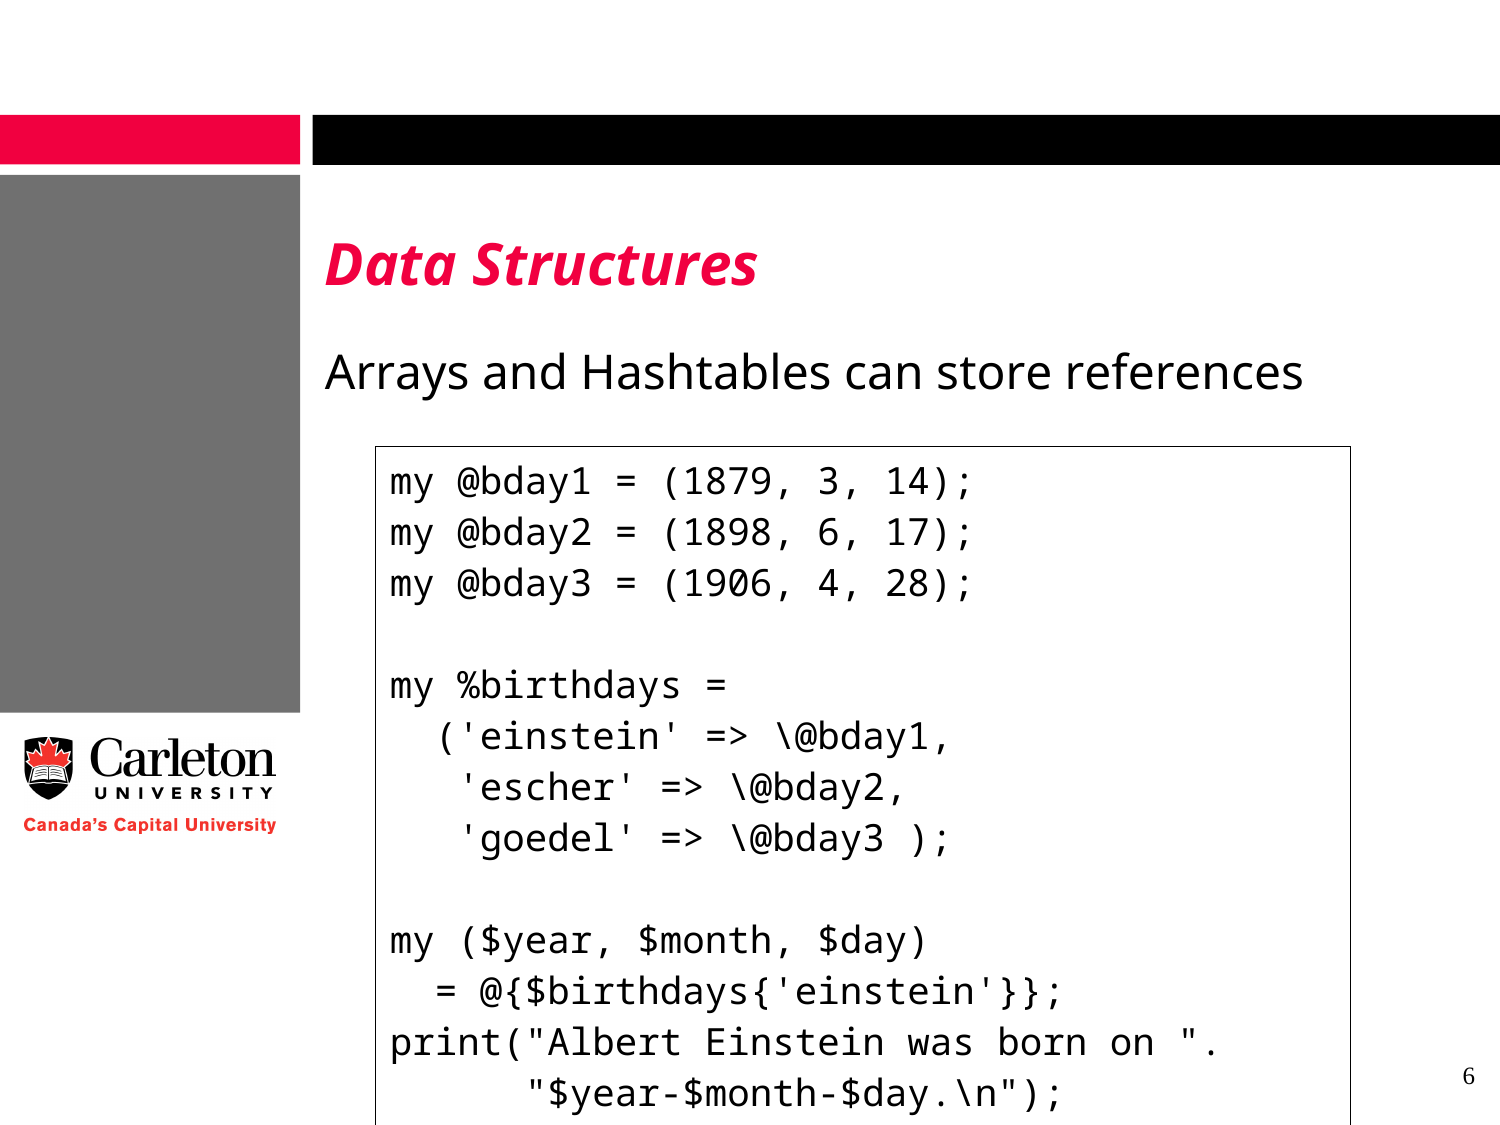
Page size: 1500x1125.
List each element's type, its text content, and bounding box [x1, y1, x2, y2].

text_box my @bday1 = (1879, 3, 14); my @bday2 = (1898, 6, 17); my @bday3 = (1906, 4, 28); my %birthdays = ('einstein' => \@bday1, 'escher' => \@bday2, 'goedel' => \@bday3 ); my ($year, $month, $day) = @{$birthdays{'einstein'}}; print("Albert Einstein was born on ". "$year-$month-$day.\n"); [375, 446, 1351, 1096]
list Arrays and Hashtables can store references [324, 324, 1450, 1036]
picture [24, 737, 276, 834]
title Data Structures [324, 187, 1450, 324]
